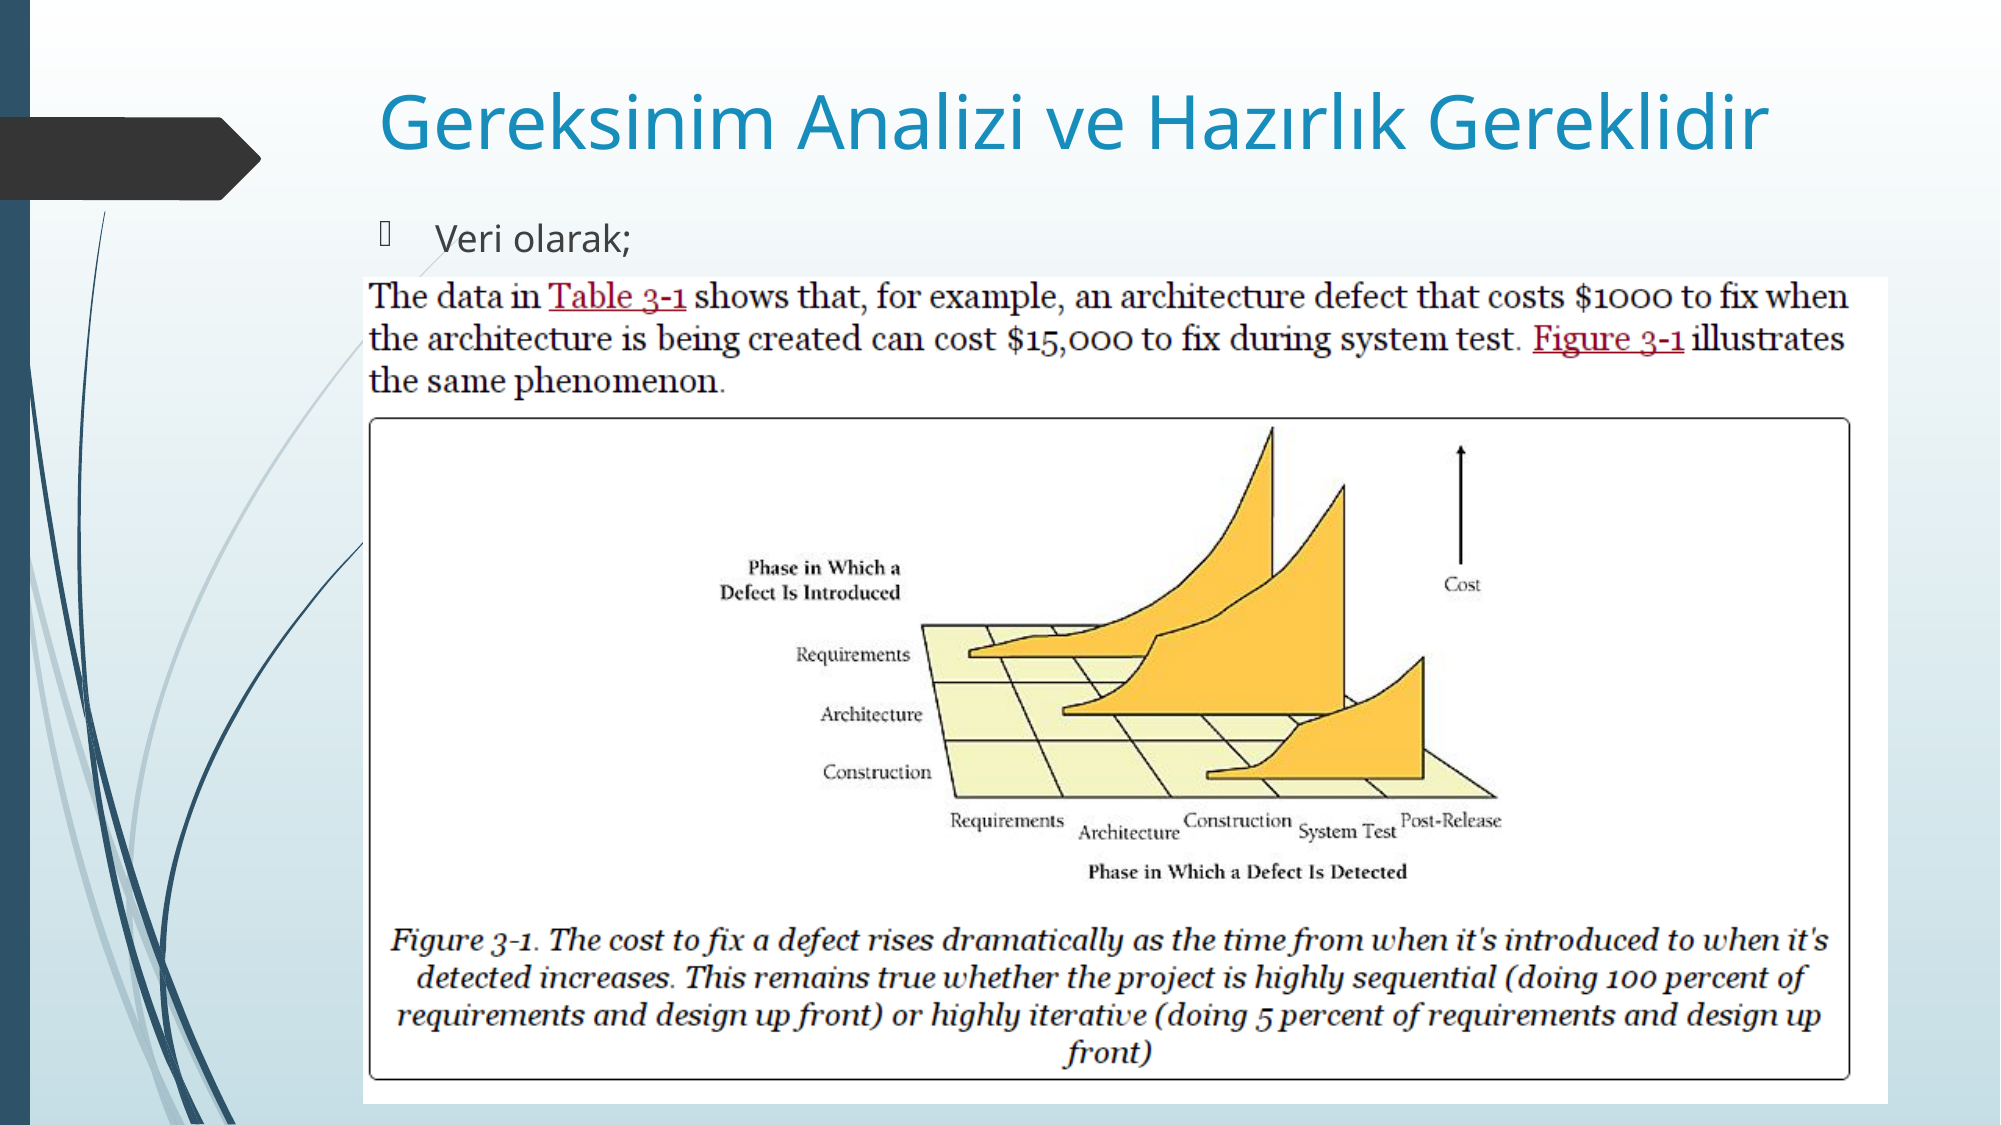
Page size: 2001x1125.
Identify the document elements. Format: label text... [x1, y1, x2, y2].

picture [363, 277, 1888, 1104]
title Gereksinim Analizi ve Hazırlık Gereklidir [363, 67, 1826, 207]
list Veri olarak; [363, 207, 1827, 277]
